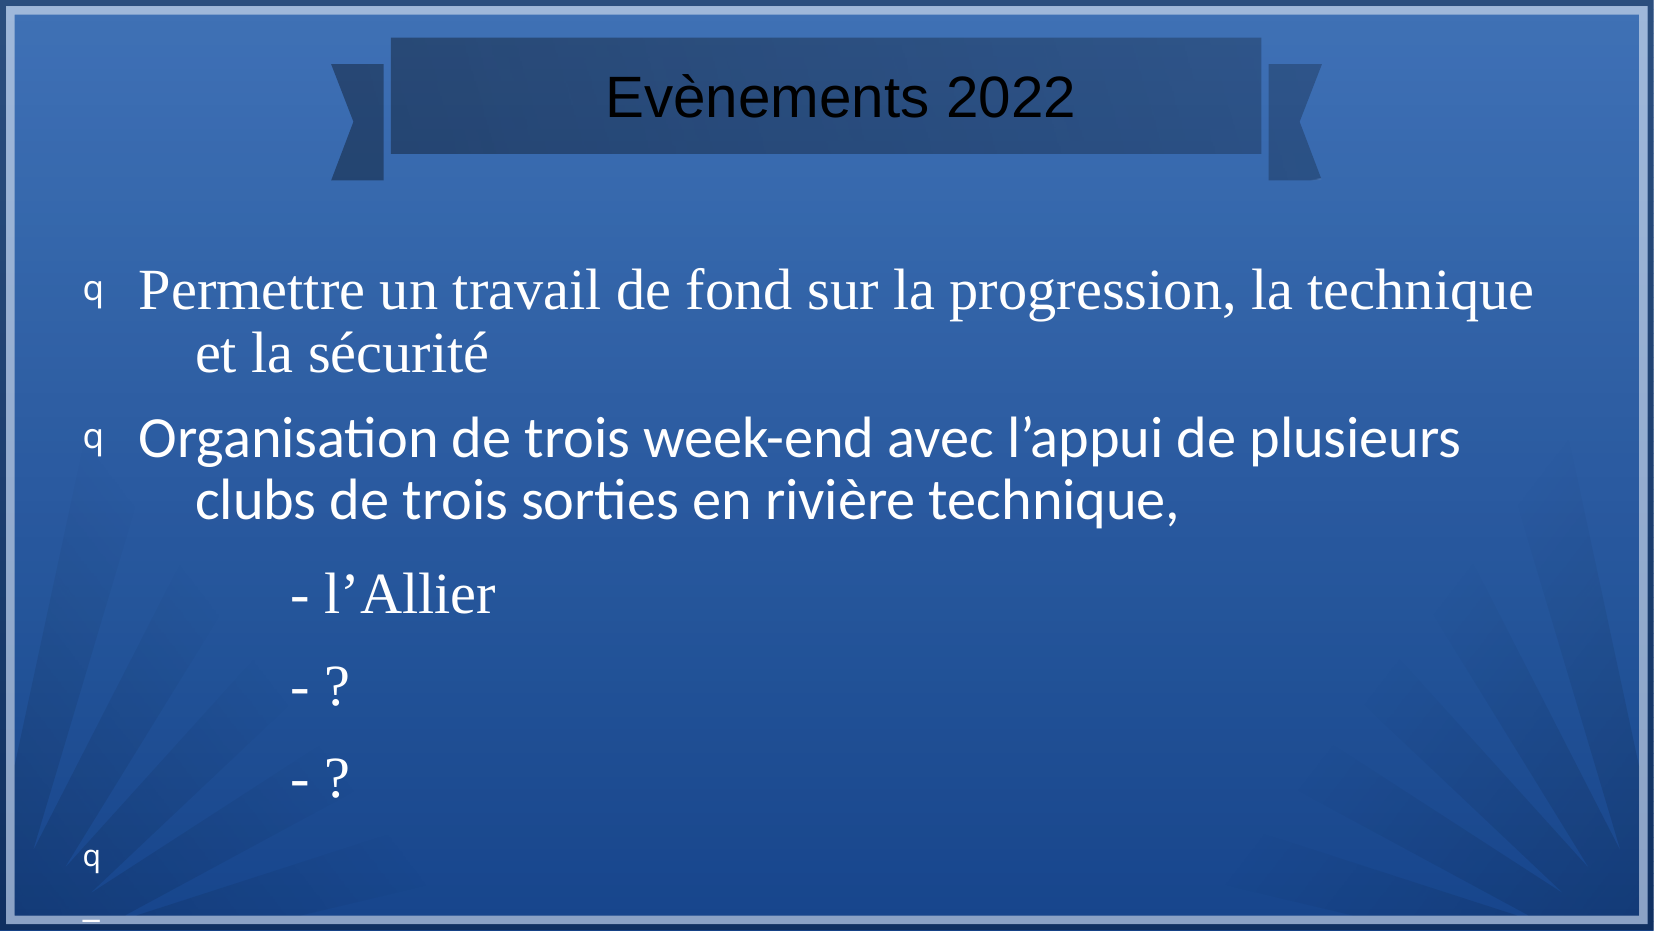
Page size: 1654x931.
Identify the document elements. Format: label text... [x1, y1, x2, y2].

list Permettre un travail de fond sur la progression, la technique et la sécurité Organisation de trois week-end avec l’appui de plusieurs clubs de trois sorties en rivière technique, - l’Allier - ? - ? [82, 176, 1571, 848]
title Evènements 2022 [389, 59, 1293, 130]
